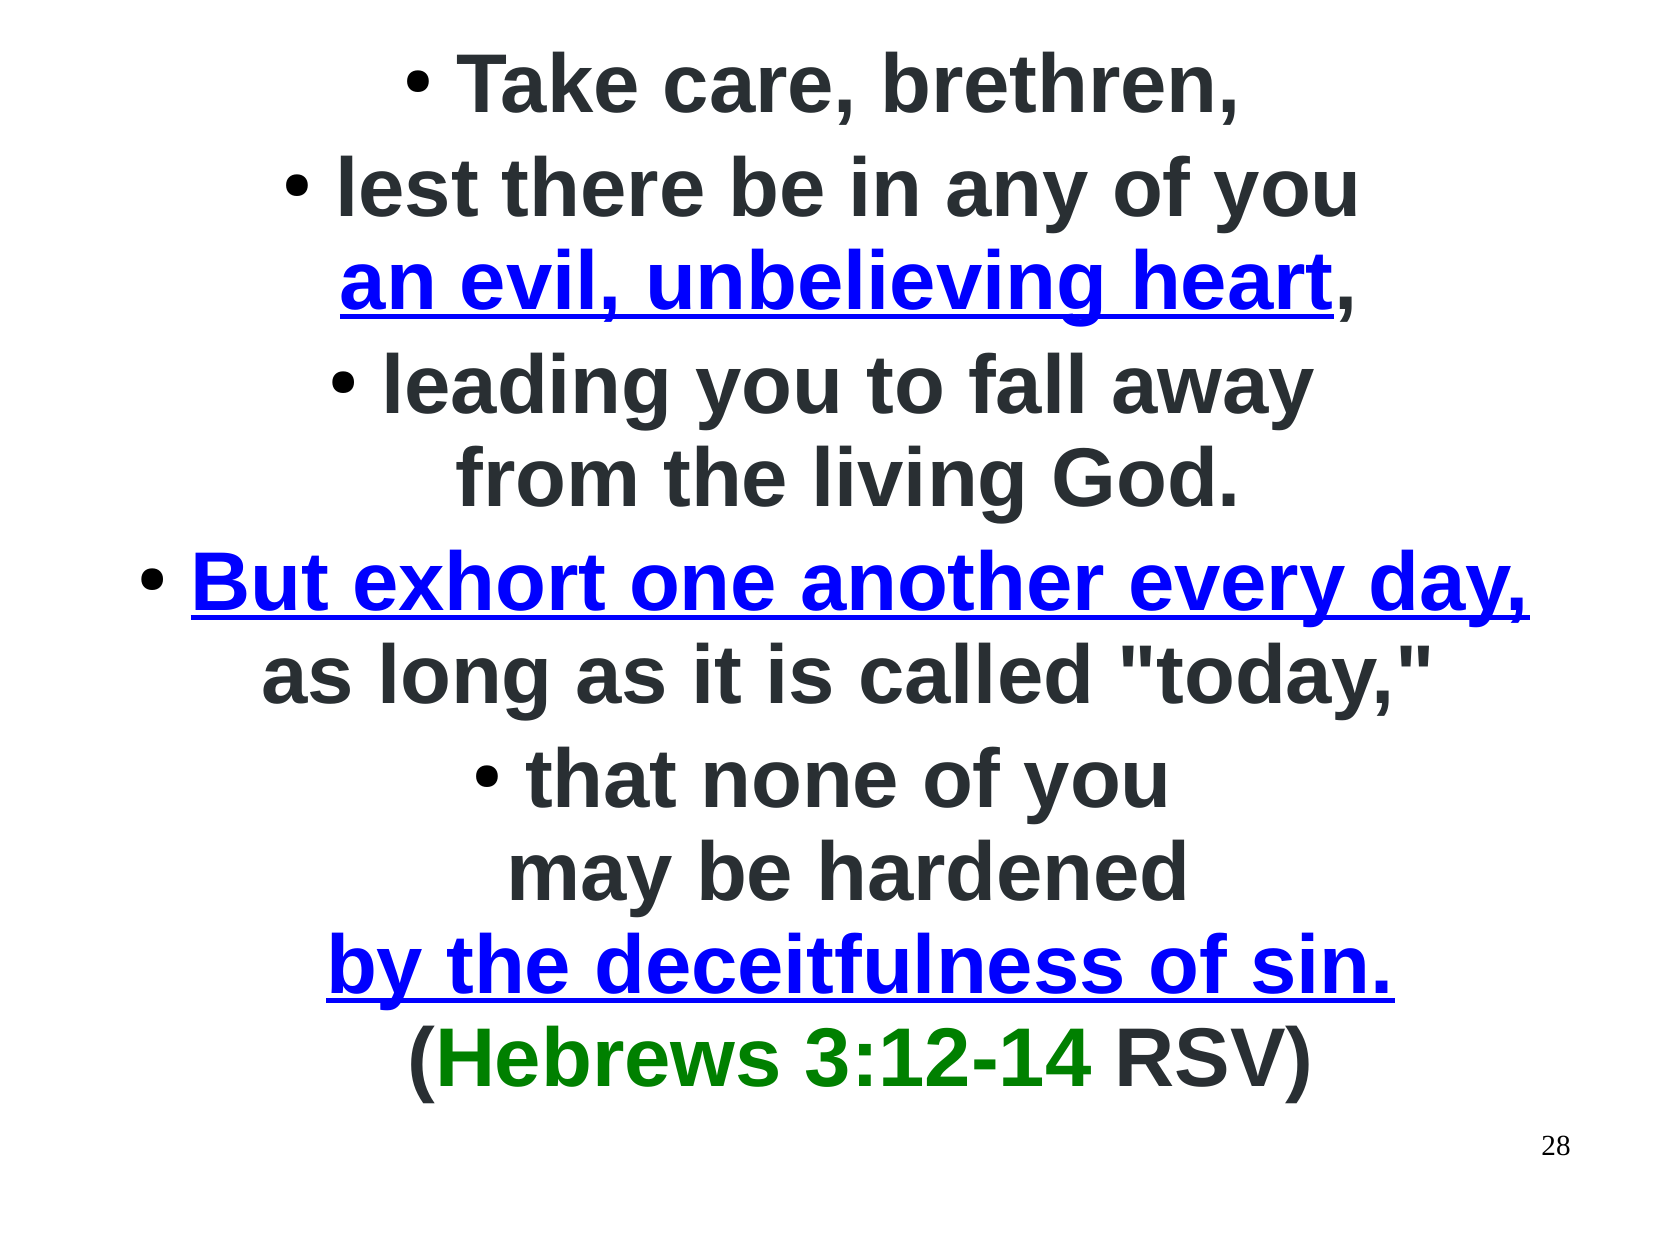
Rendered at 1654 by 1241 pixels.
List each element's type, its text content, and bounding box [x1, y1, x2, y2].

list Take care, brethren, lest there be in any of you an evil, unbelieving heart, leading you to fall away from the living God. But exhort one another every day, as long as it is called "today," that none of you may be hardened by the deceitfulness of sin. (Hebrews 3:12-14 RSV) [37, 37, 1613, 1201]
